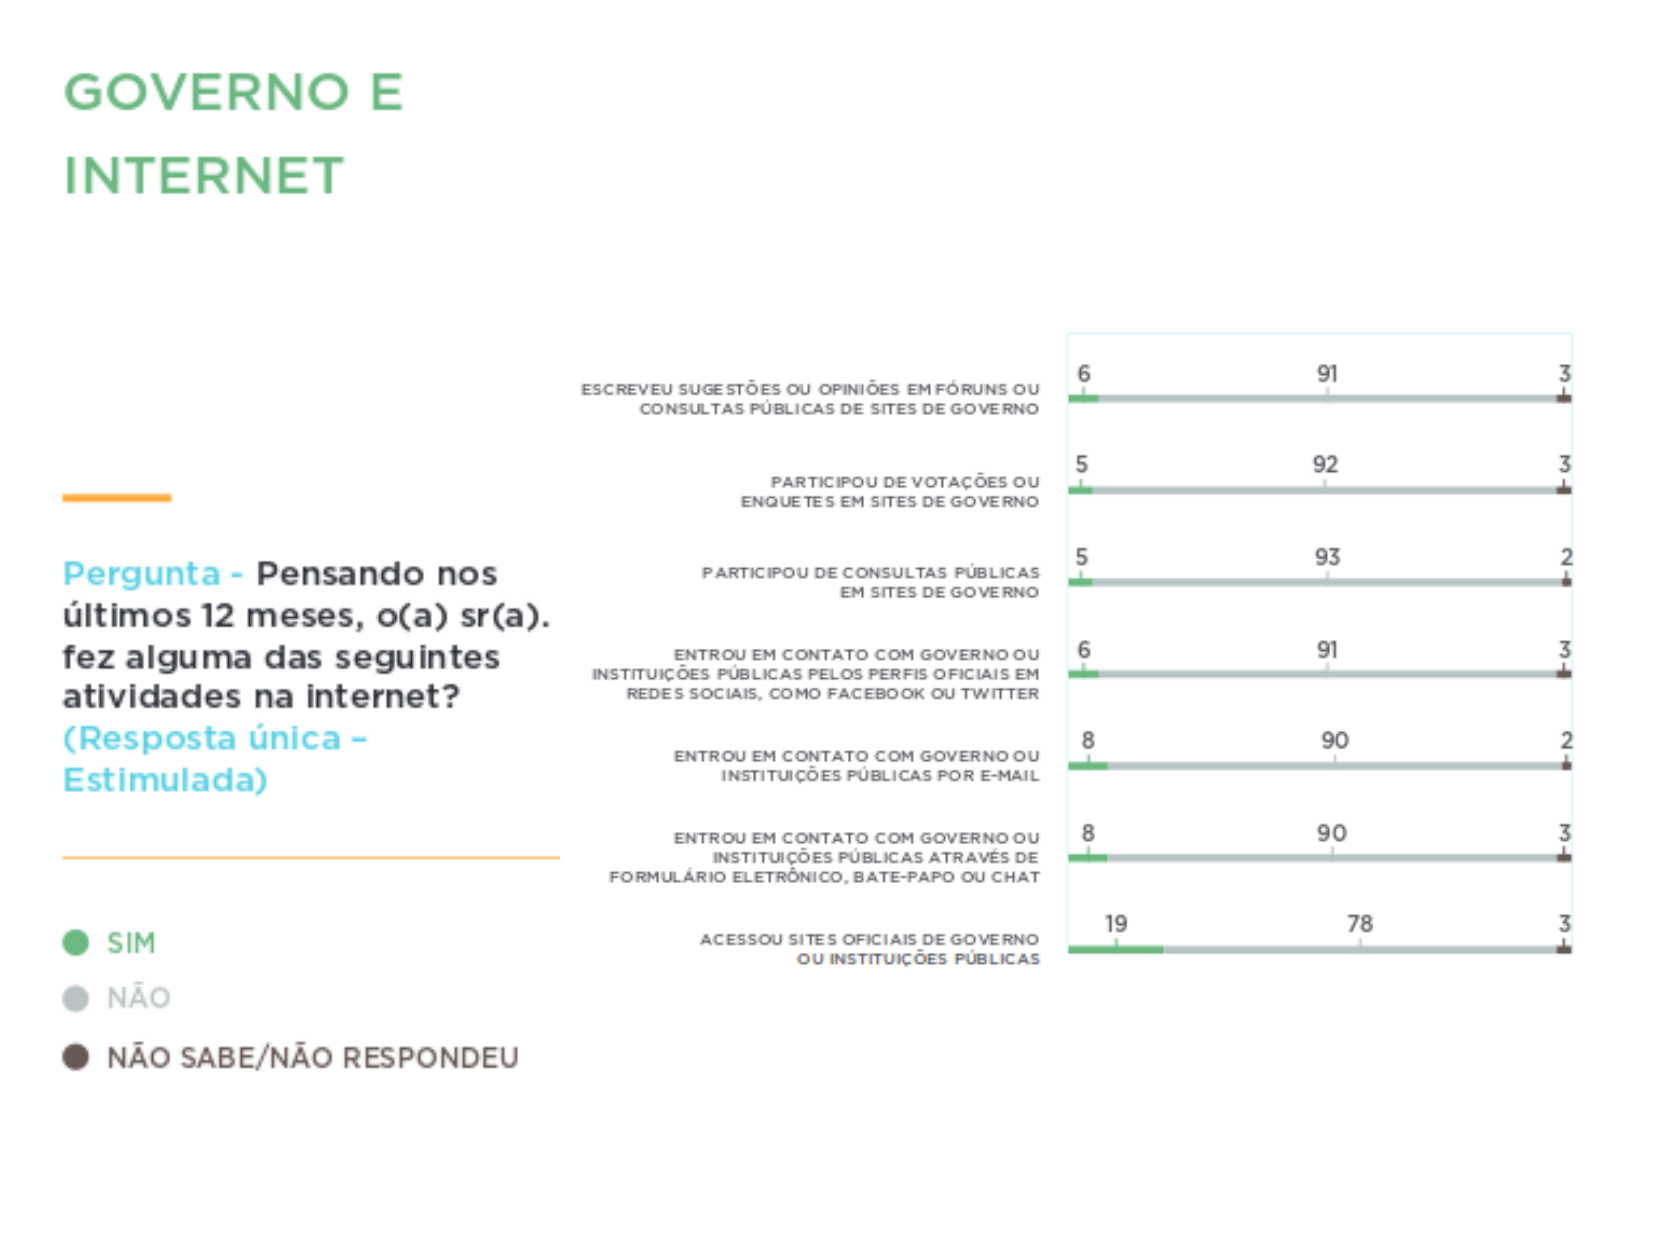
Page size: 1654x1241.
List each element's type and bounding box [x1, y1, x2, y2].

picture [16, 35, 1630, 1134]
